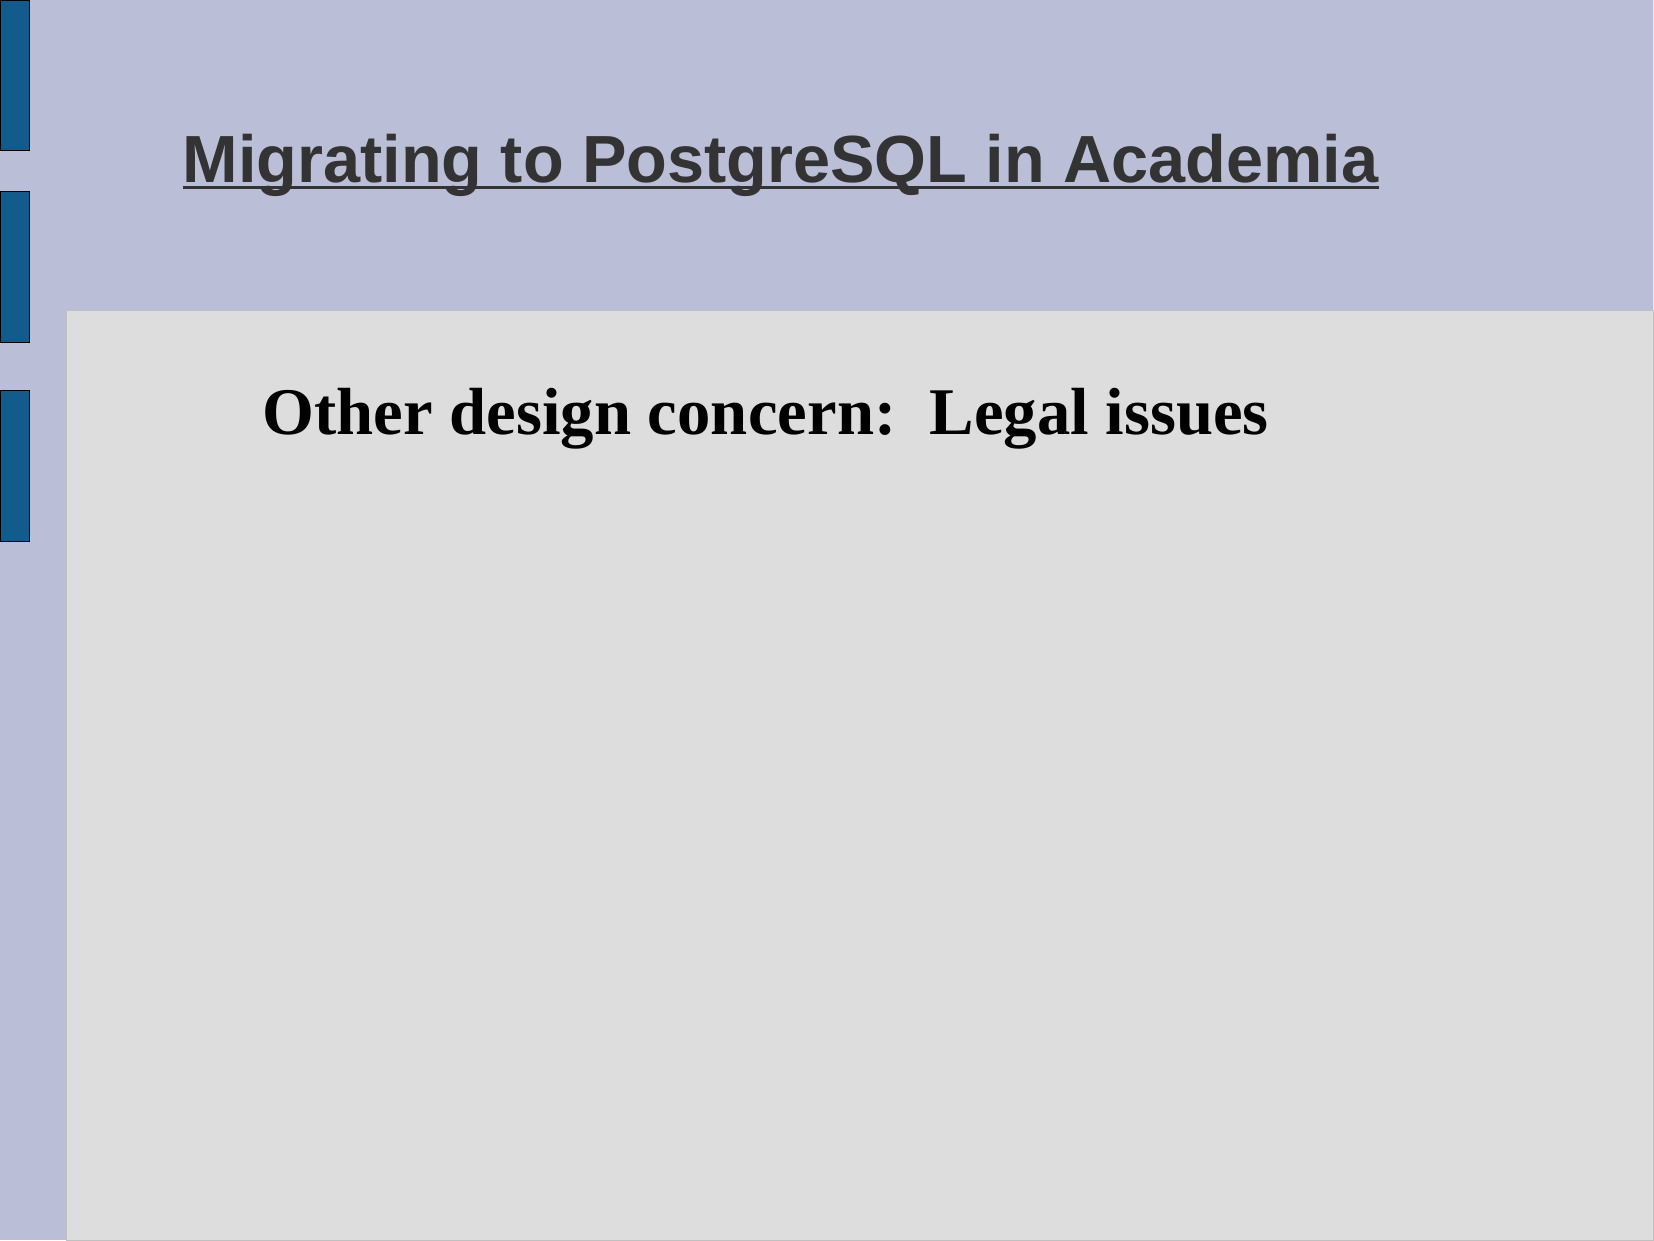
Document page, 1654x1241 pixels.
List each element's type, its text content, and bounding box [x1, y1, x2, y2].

text_box Other design concern: Legal issues [262, 375, 1426, 450]
title Migrating to PostgreSQL in Academia [75, 55, 1488, 263]
